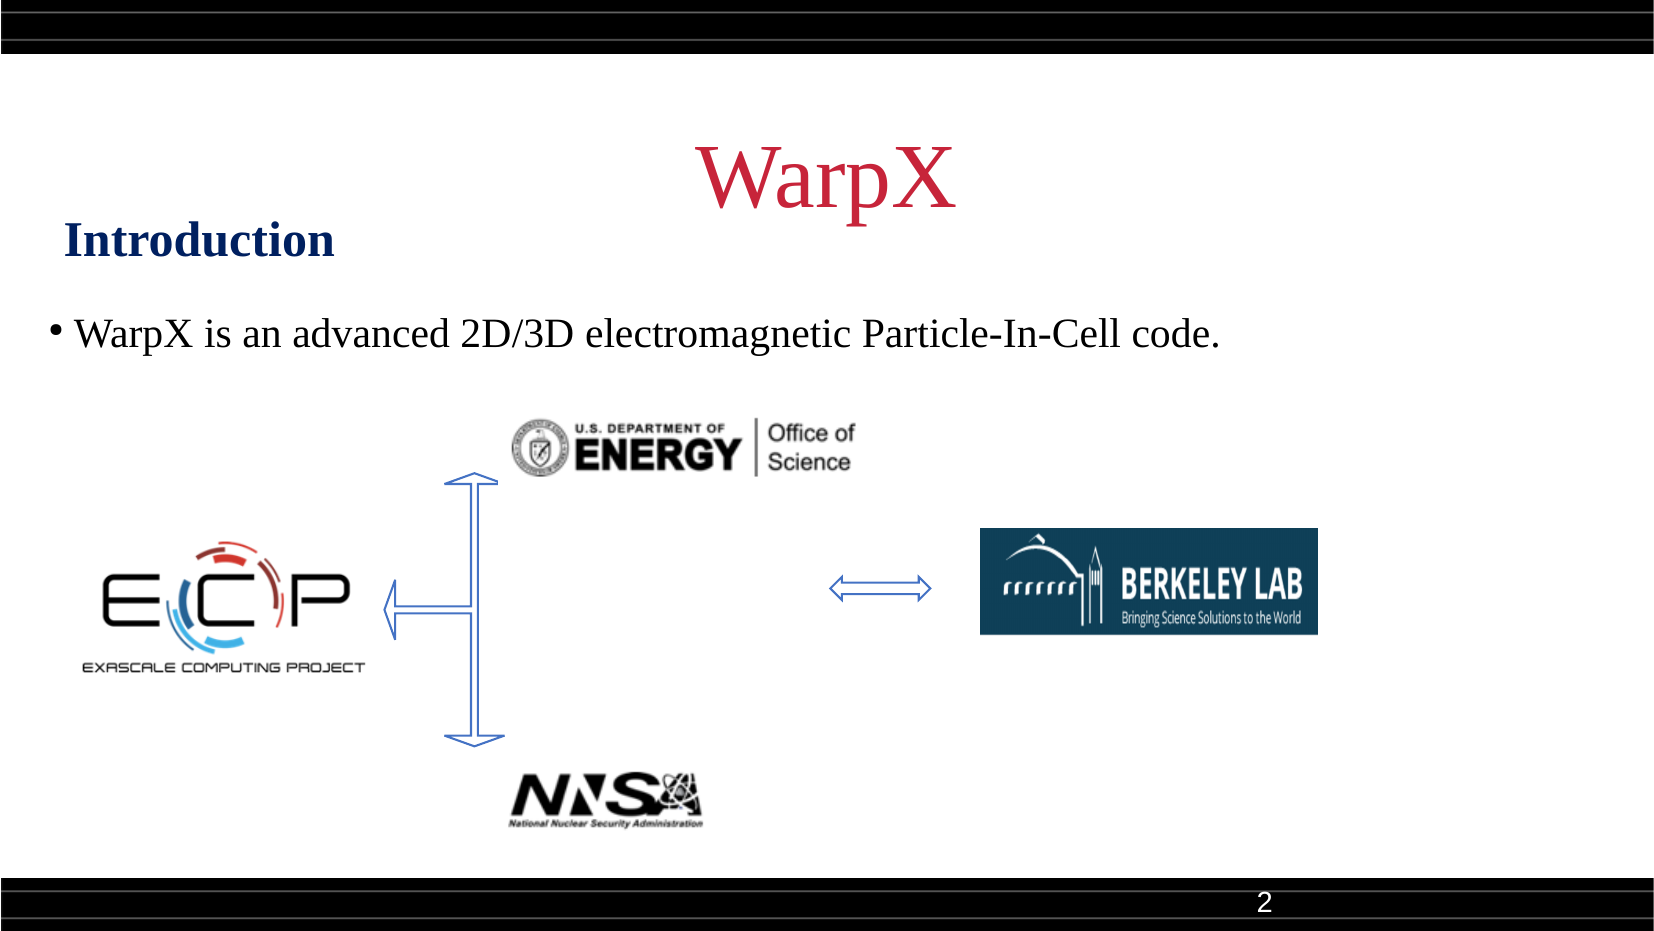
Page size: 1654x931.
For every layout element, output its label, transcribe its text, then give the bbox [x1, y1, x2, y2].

text_box Introduction [48, 204, 353, 280]
picture [980, 528, 1318, 649]
picture [496, 755, 733, 851]
title WarpX [82, 114, 1571, 226]
picture [63, 535, 385, 679]
picture [498, 395, 870, 498]
text_box [830, 576, 931, 601]
text_box [384, 473, 505, 747]
list WarpX is an advanced 2D/3D electromagnetic Particle-In-Cell code. [48, 305, 1255, 417]
